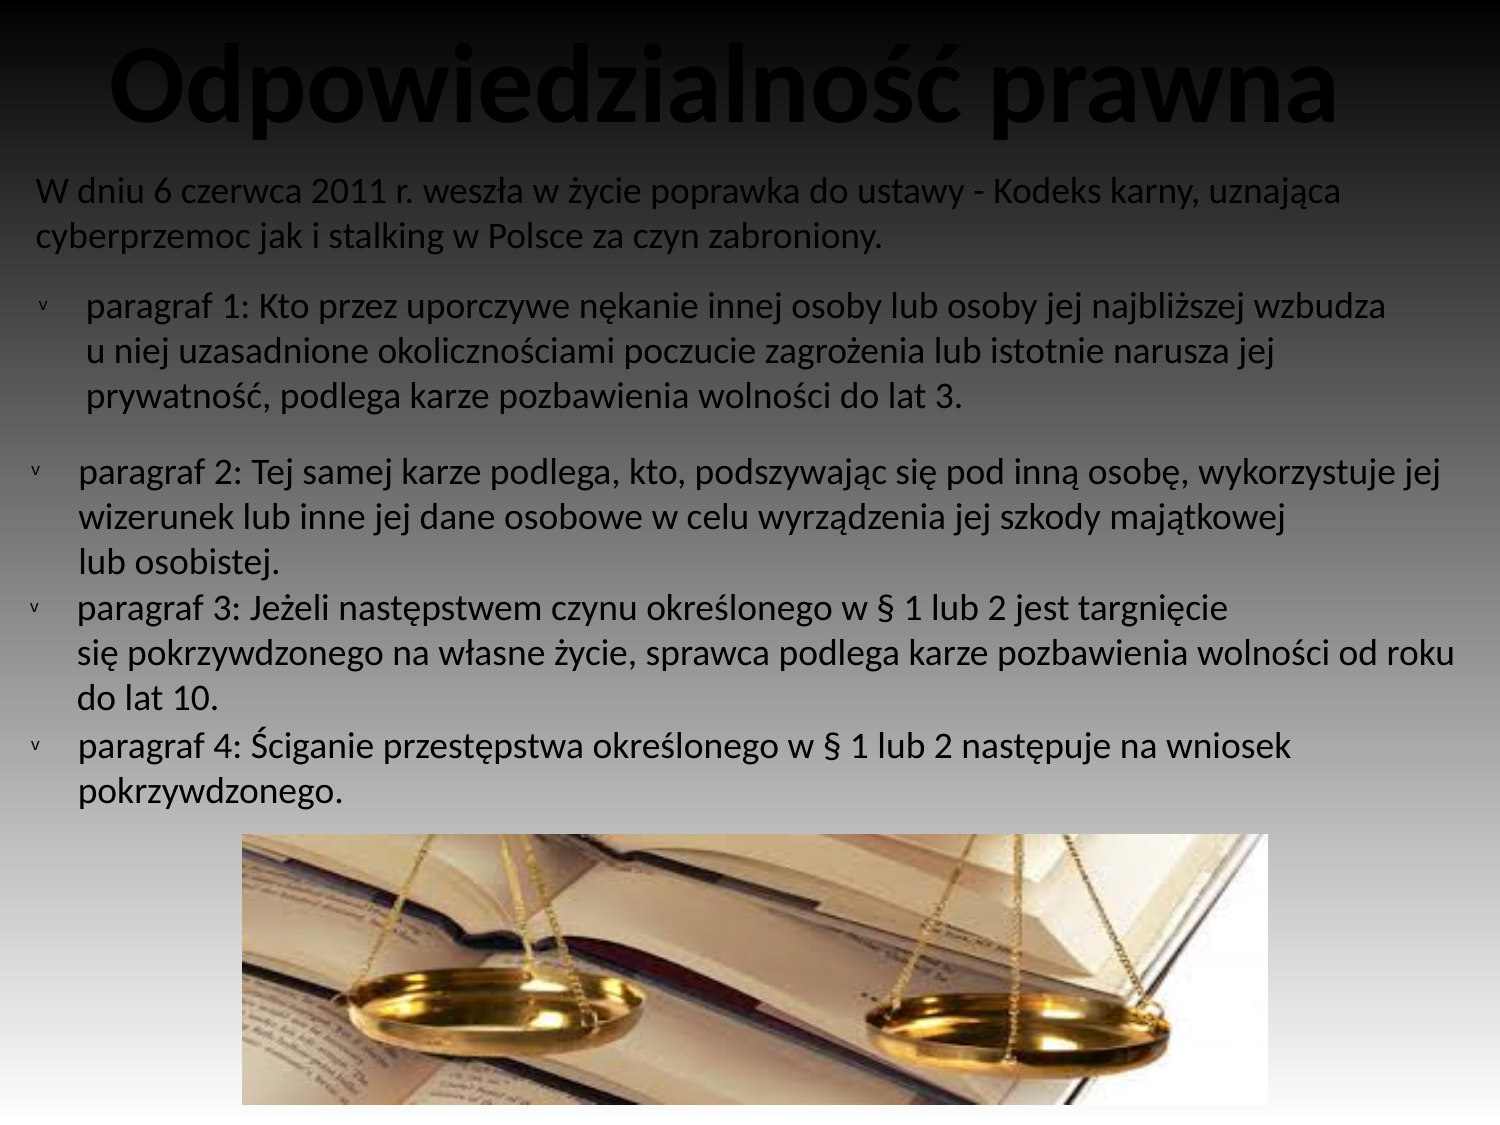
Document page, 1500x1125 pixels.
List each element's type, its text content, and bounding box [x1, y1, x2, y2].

text_box Odpowiedzialność prawna [94, 2, 1357, 153]
text_box paragraf 3: Jeżeli następstwem czynu określonego w § 1 lub 2 jest targnięcie się pokrzywdzonego na własne życie, sprawca podlega karze pozbawienia wolności od roku do lat 10. [15, 575, 1474, 726]
text_box paragraf 1: Kto przez uporczywe nękanie innej osoby lub osoby jej najbliższej wzbudza u niej uzasadnione okolicznościami poczucie zagrożenia lub istotnie narusza jej prywatność, podlega karze pozbawienia wolności do lat 3. [24, 274, 1459, 424]
picture [242, 834, 1268, 1105]
text_box paragraf 4: Ściganie przestępstwa określonego w § 1 lub 2 następuje na wniosek pokrzywdzonego. [16, 713, 1466, 819]
text_box W dniu 6 czerwca 2011 r. weszła w życie poprawka do ustawy - Kodeks karny, uznająca cyberprzemoc jak i stalking w Polsce za czyn zabroniony. [20, 159, 1500, 264]
text_box paragraf 2: Tej samej karze podlega, kto, podszywając się pod inną osobę, wykorzystuje jej wizerunek lub inne jej dane osobowe w celu wyrządzenia jej szkody majątkowej lub osobistej. [16, 439, 1472, 575]
